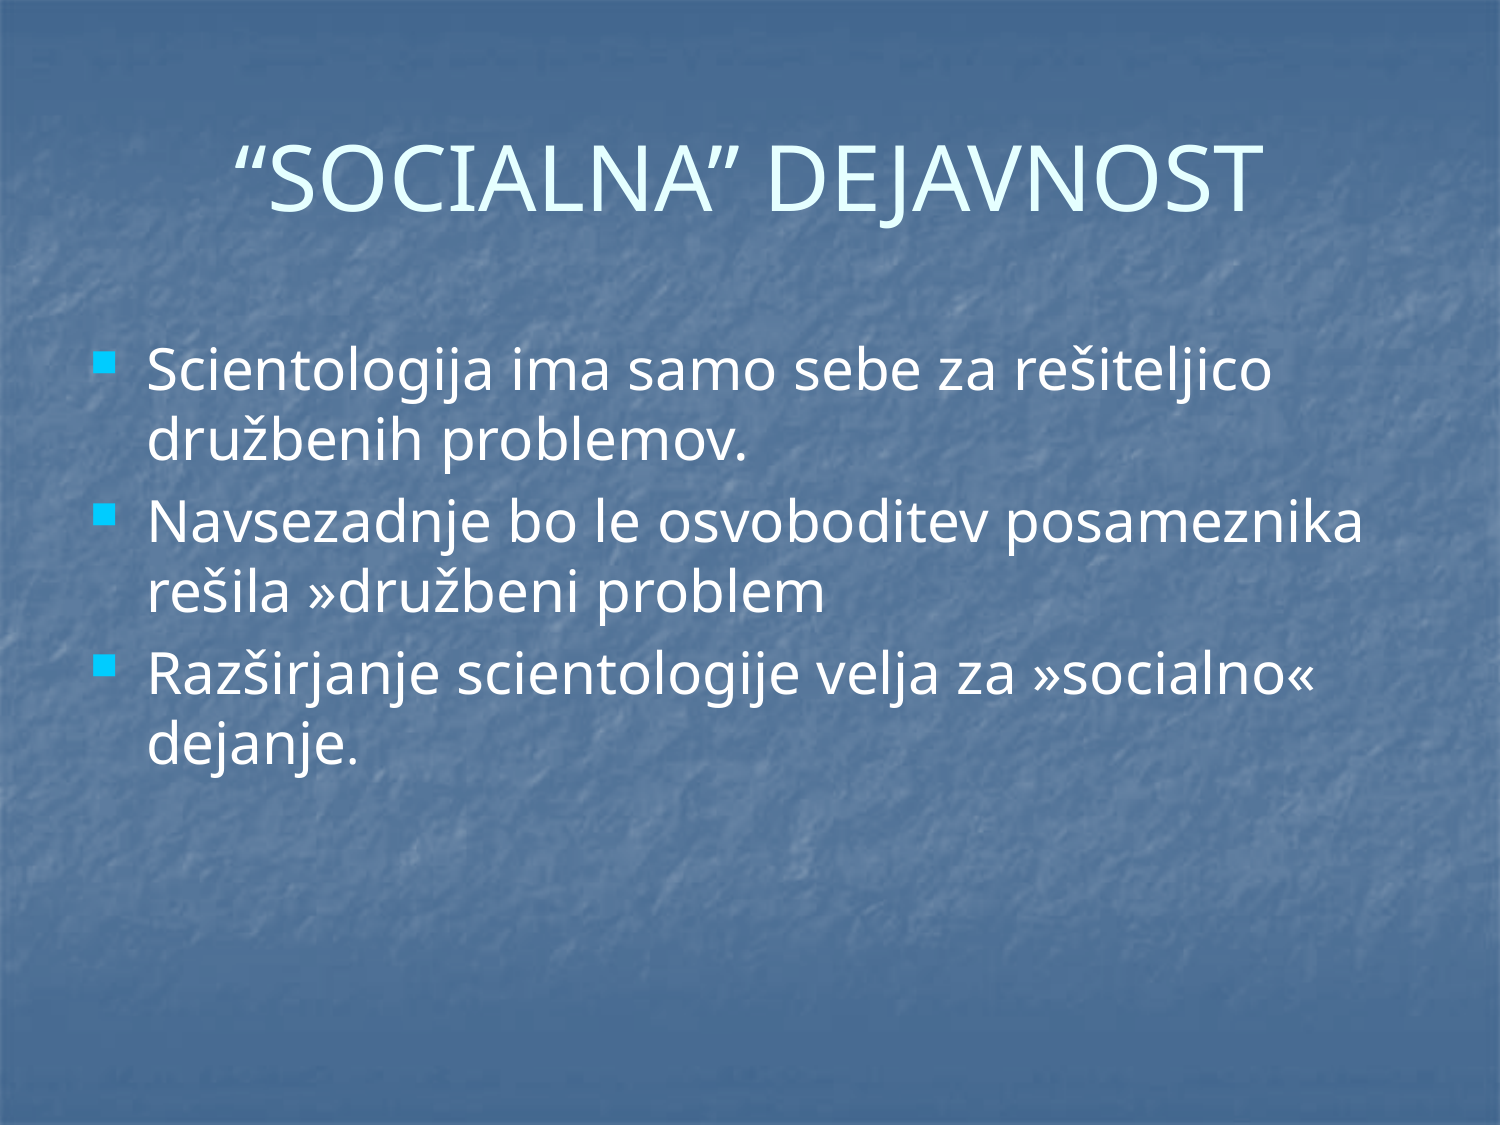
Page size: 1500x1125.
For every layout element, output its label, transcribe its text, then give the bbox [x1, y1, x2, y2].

list Scientologija ima samo sebe za rešiteljico družbenih problemov. Navsezadnje bo le osvoboditev posameznika rešila »družbeni problem Razširjanje scientologije velja za »socialno« dejanje. [75, 324, 1425, 1000]
picture [0, 0, 1500, 1125]
title “SOCIALNA” DEJAVNOST [75, 62, 1425, 288]
